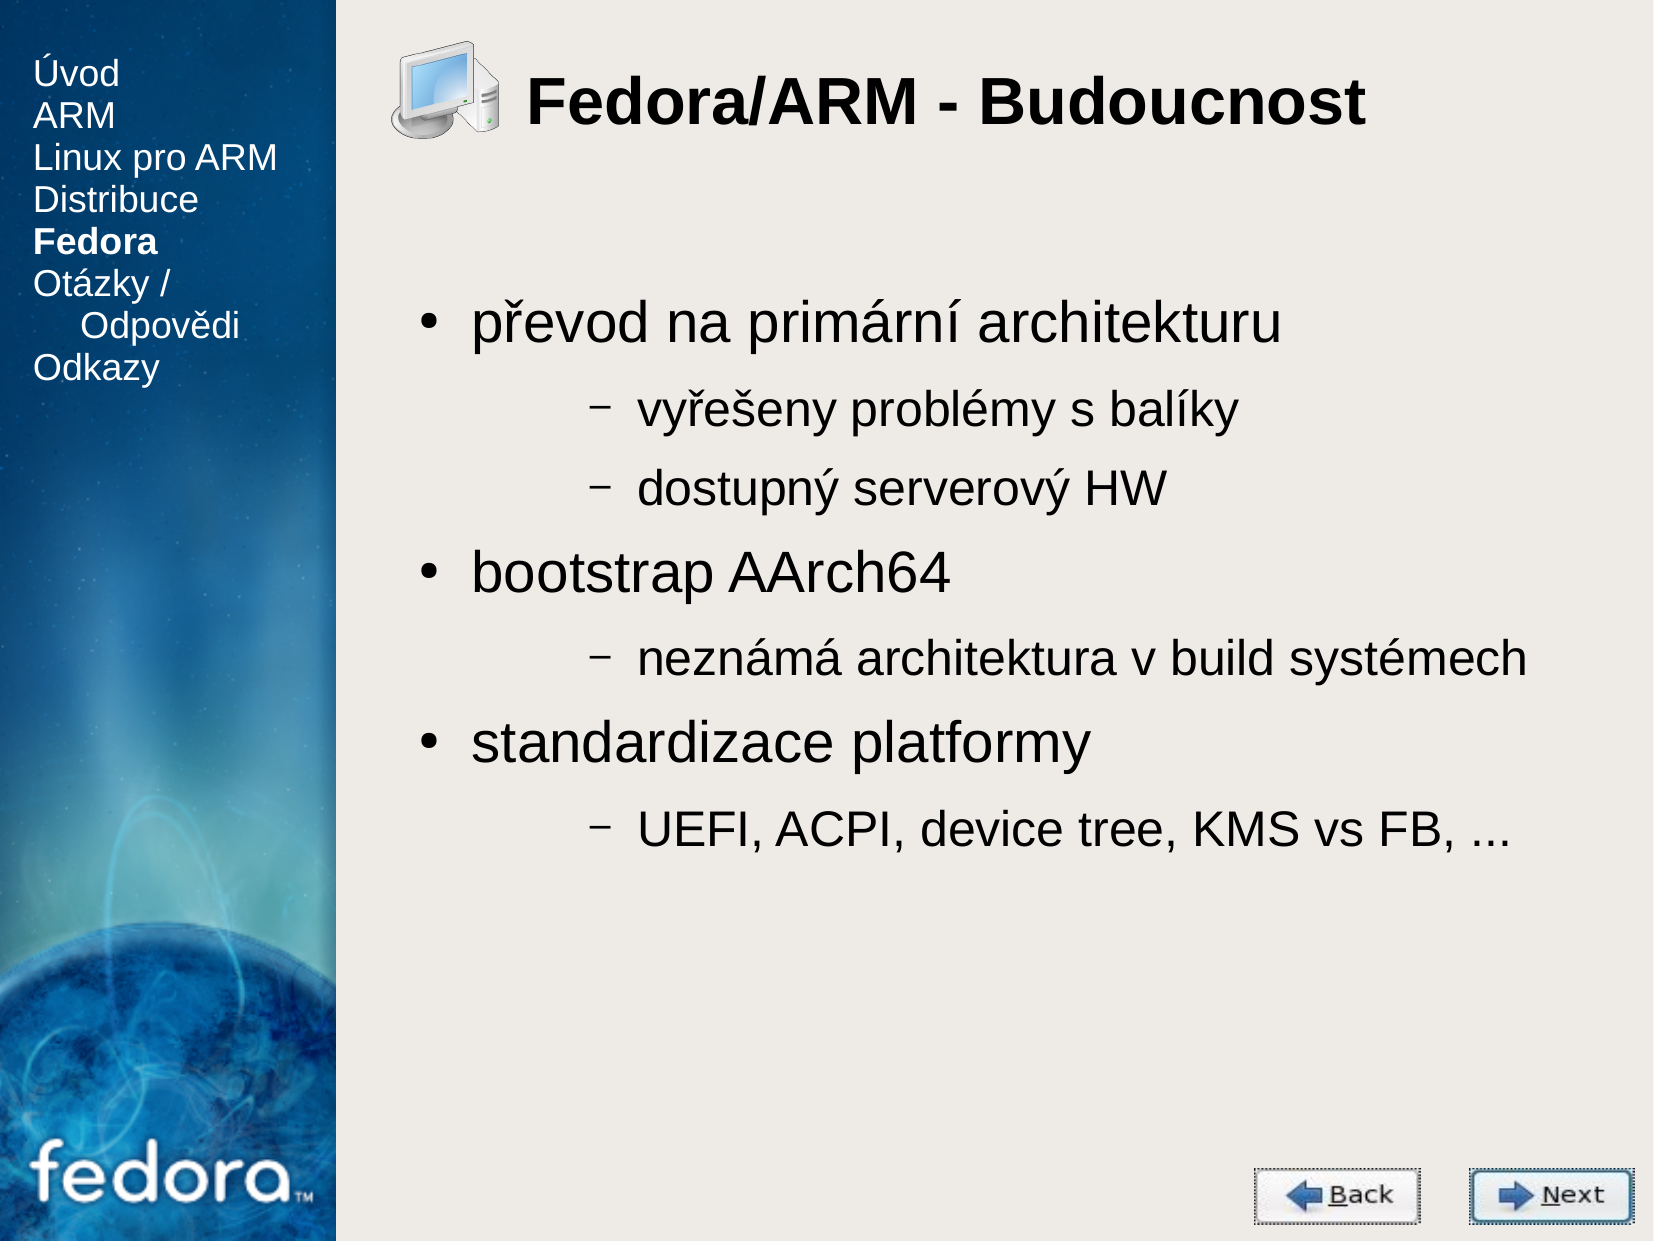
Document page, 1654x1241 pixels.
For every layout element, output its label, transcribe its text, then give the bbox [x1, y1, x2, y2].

text_box Úvod ARM Linux pro ARM Distribuce Fedora Otázky / Odpovědi Odkazy [18, 45, 327, 397]
text_box Fedora/ARM - Budoucnost [511, 56, 1617, 147]
picture [0, 0, 1654, 1241]
list převod na primární architekturu vyřešeny problémy s balíky dostupný serverový HW bootstrap AArch64 neznámá architektura v build systémech standardizace platformy UEFI, ACPI, device tree, KMS vs FB, ... [400, 290, 1617, 1094]
